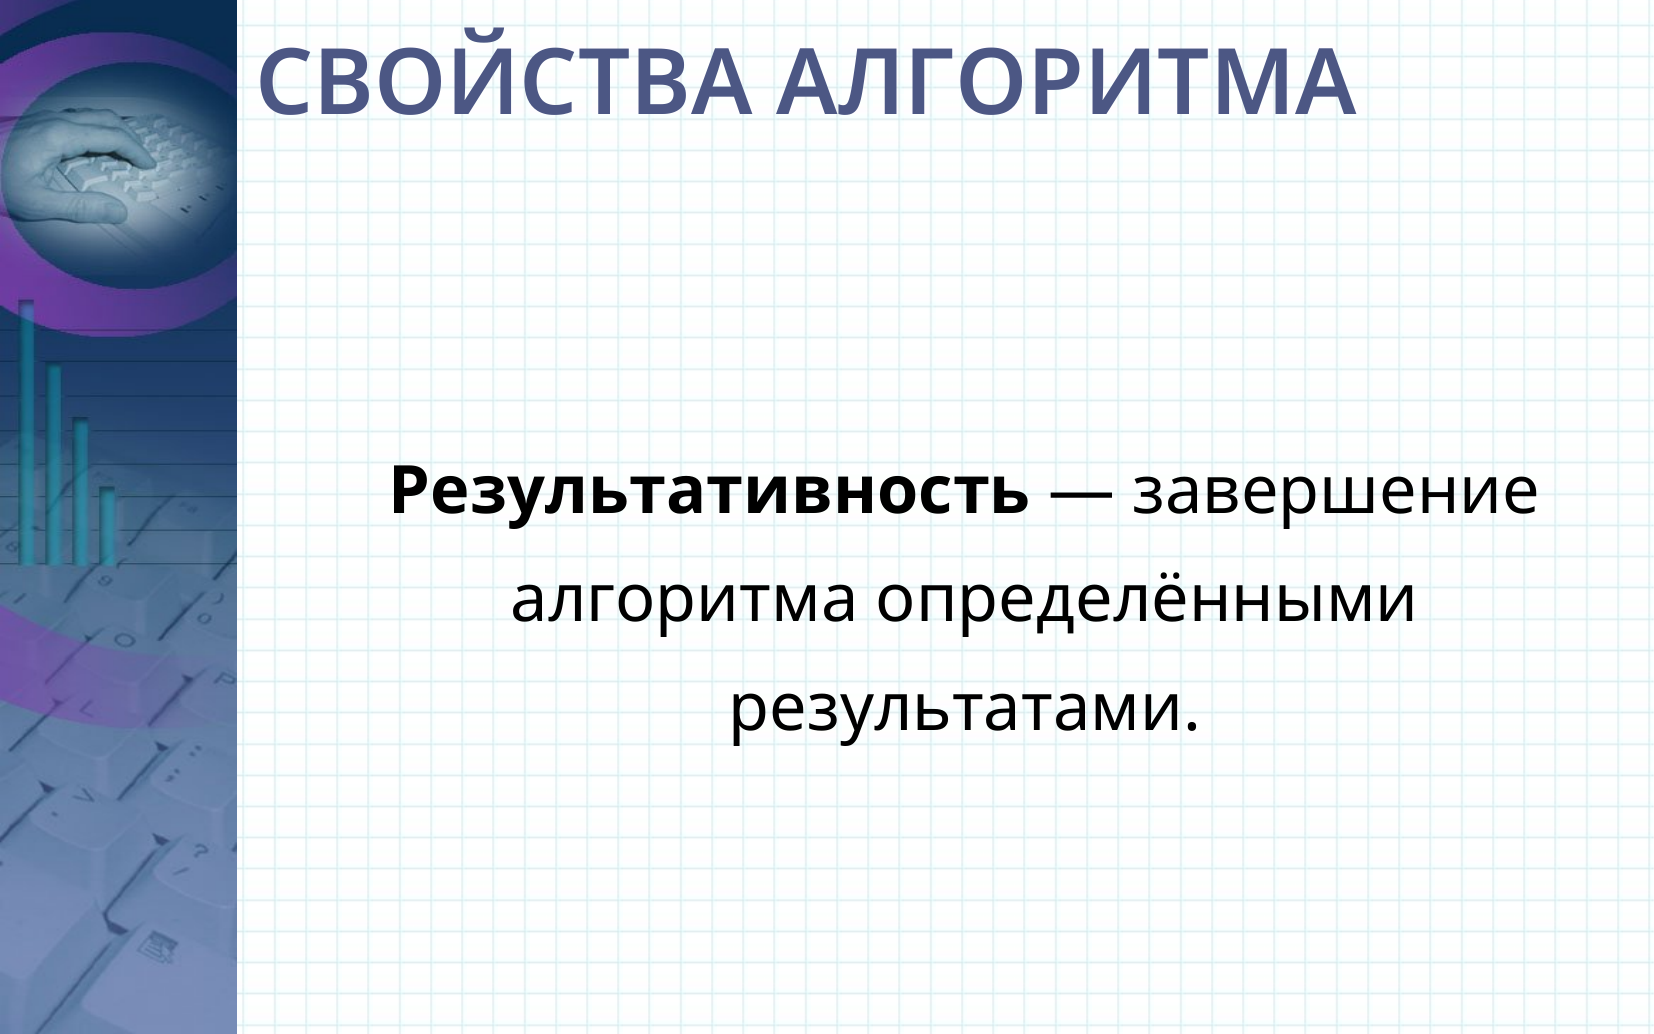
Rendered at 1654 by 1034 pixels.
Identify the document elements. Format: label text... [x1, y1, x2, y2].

picture [0, 0, 1654, 1034]
title СВОЙСТВА АЛГОРИТМА [254, 0, 1640, 165]
subtitle Результативность — завершение алгоритма определёнными результатами. [254, 287, 1640, 887]
